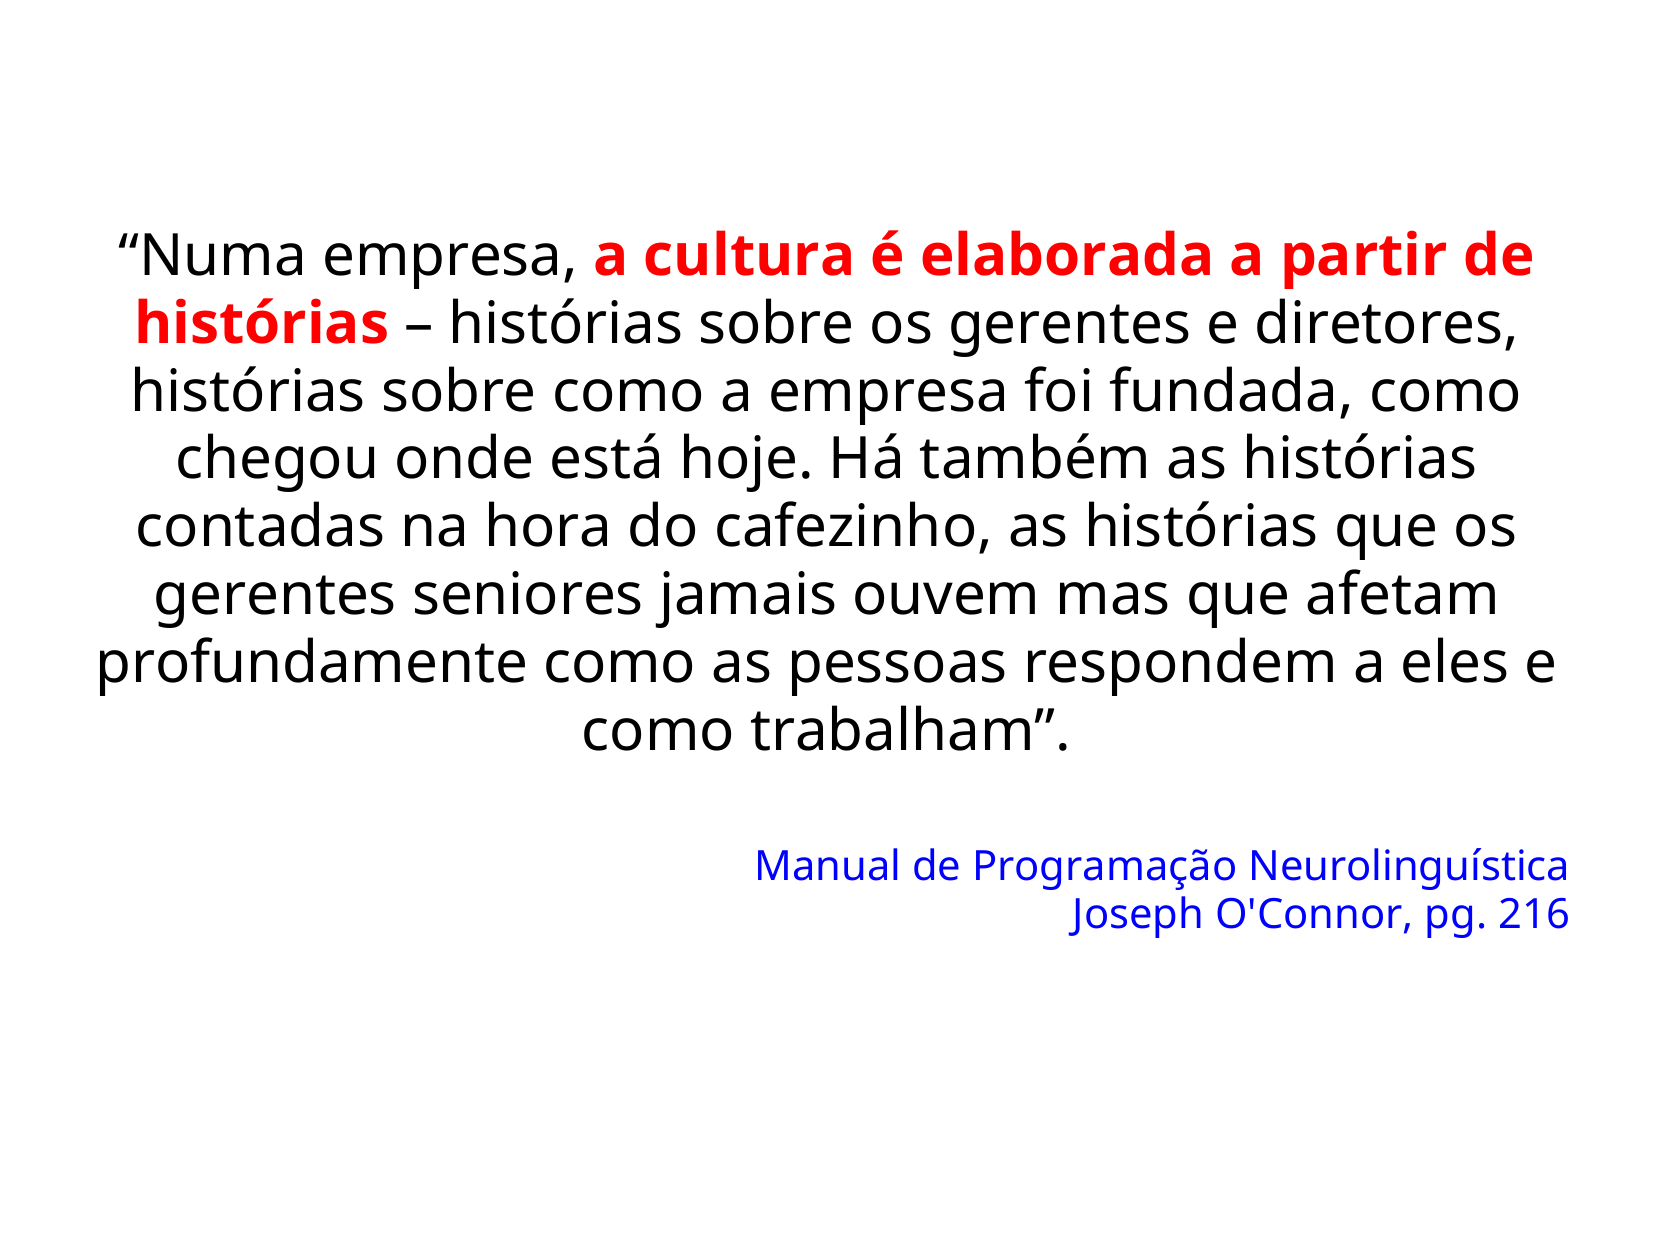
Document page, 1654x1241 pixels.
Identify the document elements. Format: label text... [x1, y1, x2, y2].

text_box “Numa empresa, a cultura é elaborada a partir de histórias – histórias sobre os gerentes e diretores, histórias sobre como a empresa foi fundada, como chegou onde está hoje. Há também as histórias contadas na hora do cafezinho, as histórias que os gerentes seniores jamais ouvem mas que afetam profundamente como as pessoas respondem a eles e como trabalham”. Manual de Programação Neurolinguística Joseph O'Connor, pg. 216 [82, 49, 1571, 1109]
